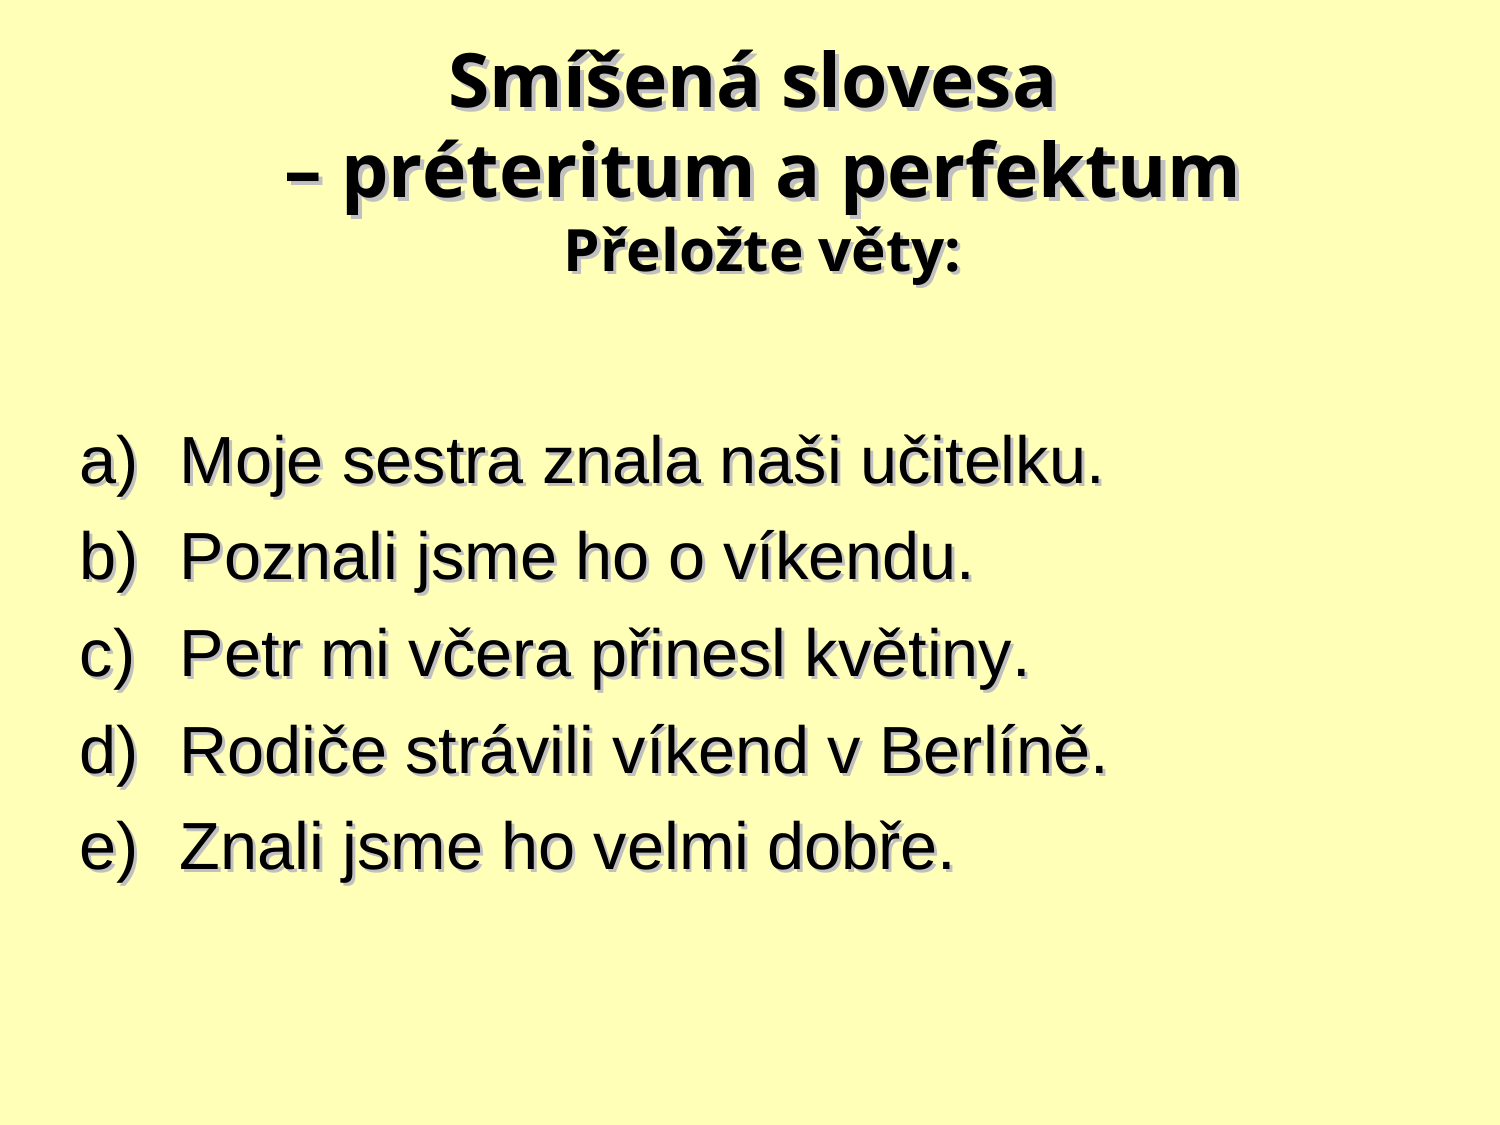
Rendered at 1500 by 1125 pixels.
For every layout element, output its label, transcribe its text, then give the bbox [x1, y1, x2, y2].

list Moje sestra znala naši učitelku. Poznali jsme ho o víkendu. Petr mi včera přinesl květiny. Rodiče strávili víkend v Berlíně. Znali jsme ho velmi dobře. [64, 312, 1451, 1000]
title Smíšená slovesa – préteritum a perfektum Přeložte věty: [75, 25, 1451, 291]
